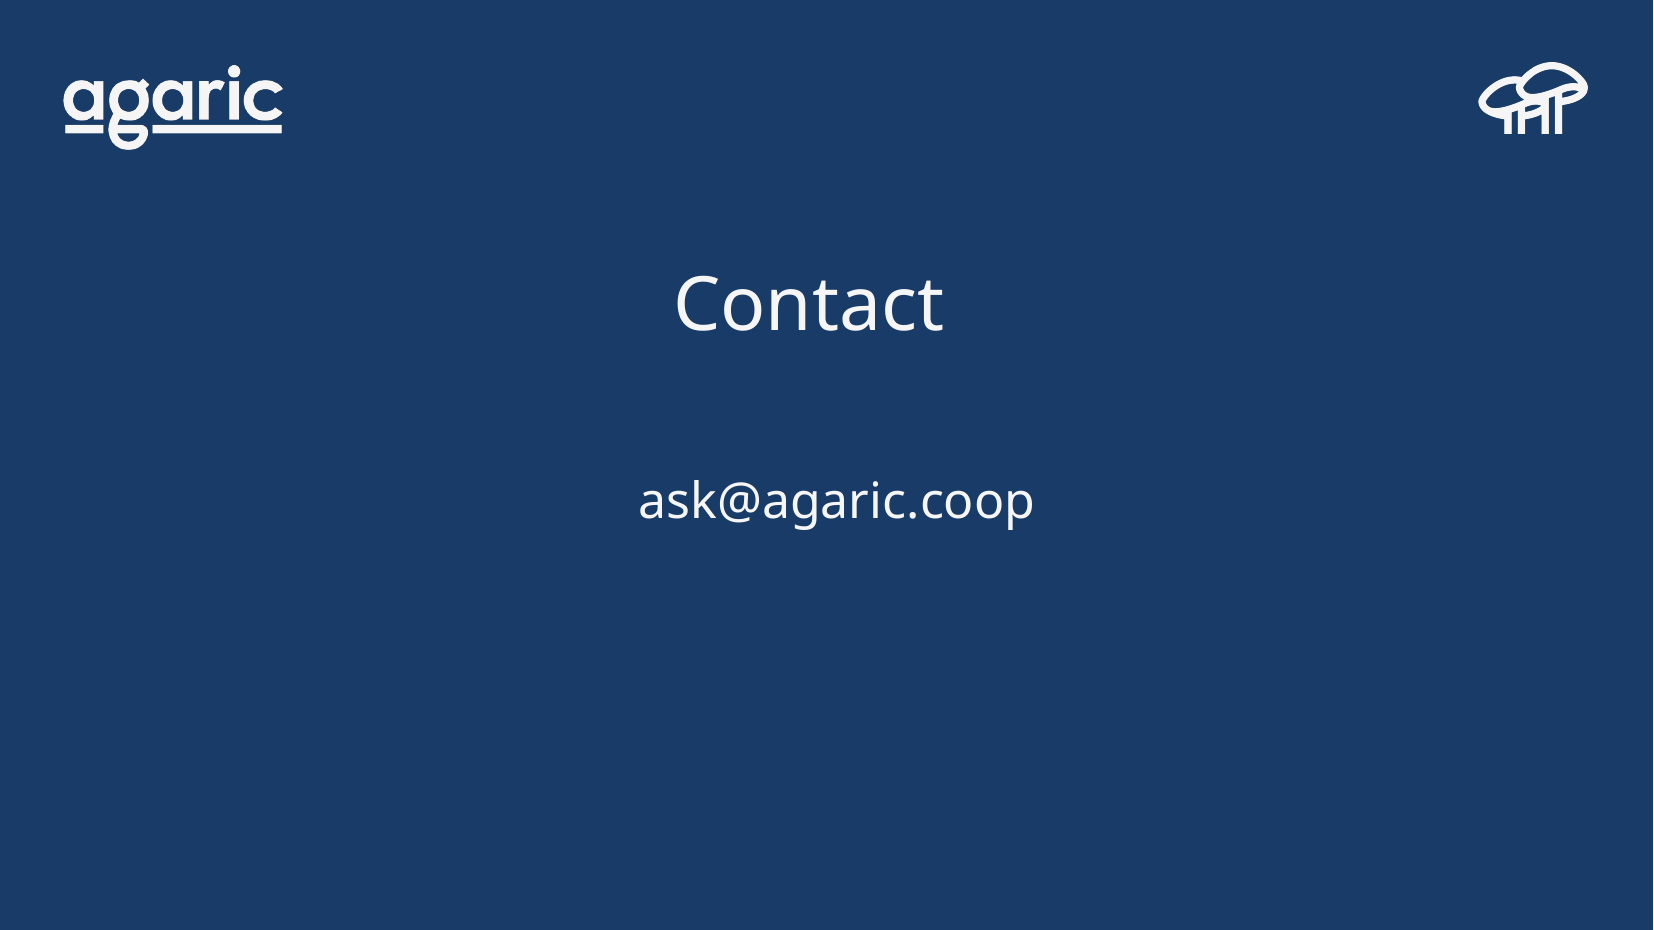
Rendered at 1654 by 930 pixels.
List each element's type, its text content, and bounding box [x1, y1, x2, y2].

subtitle ask@agaric.coop [340, 453, 1334, 755]
picture [1478, 62, 1588, 134]
title Contact [104, 212, 1513, 361]
picture [63, 65, 283, 150]
